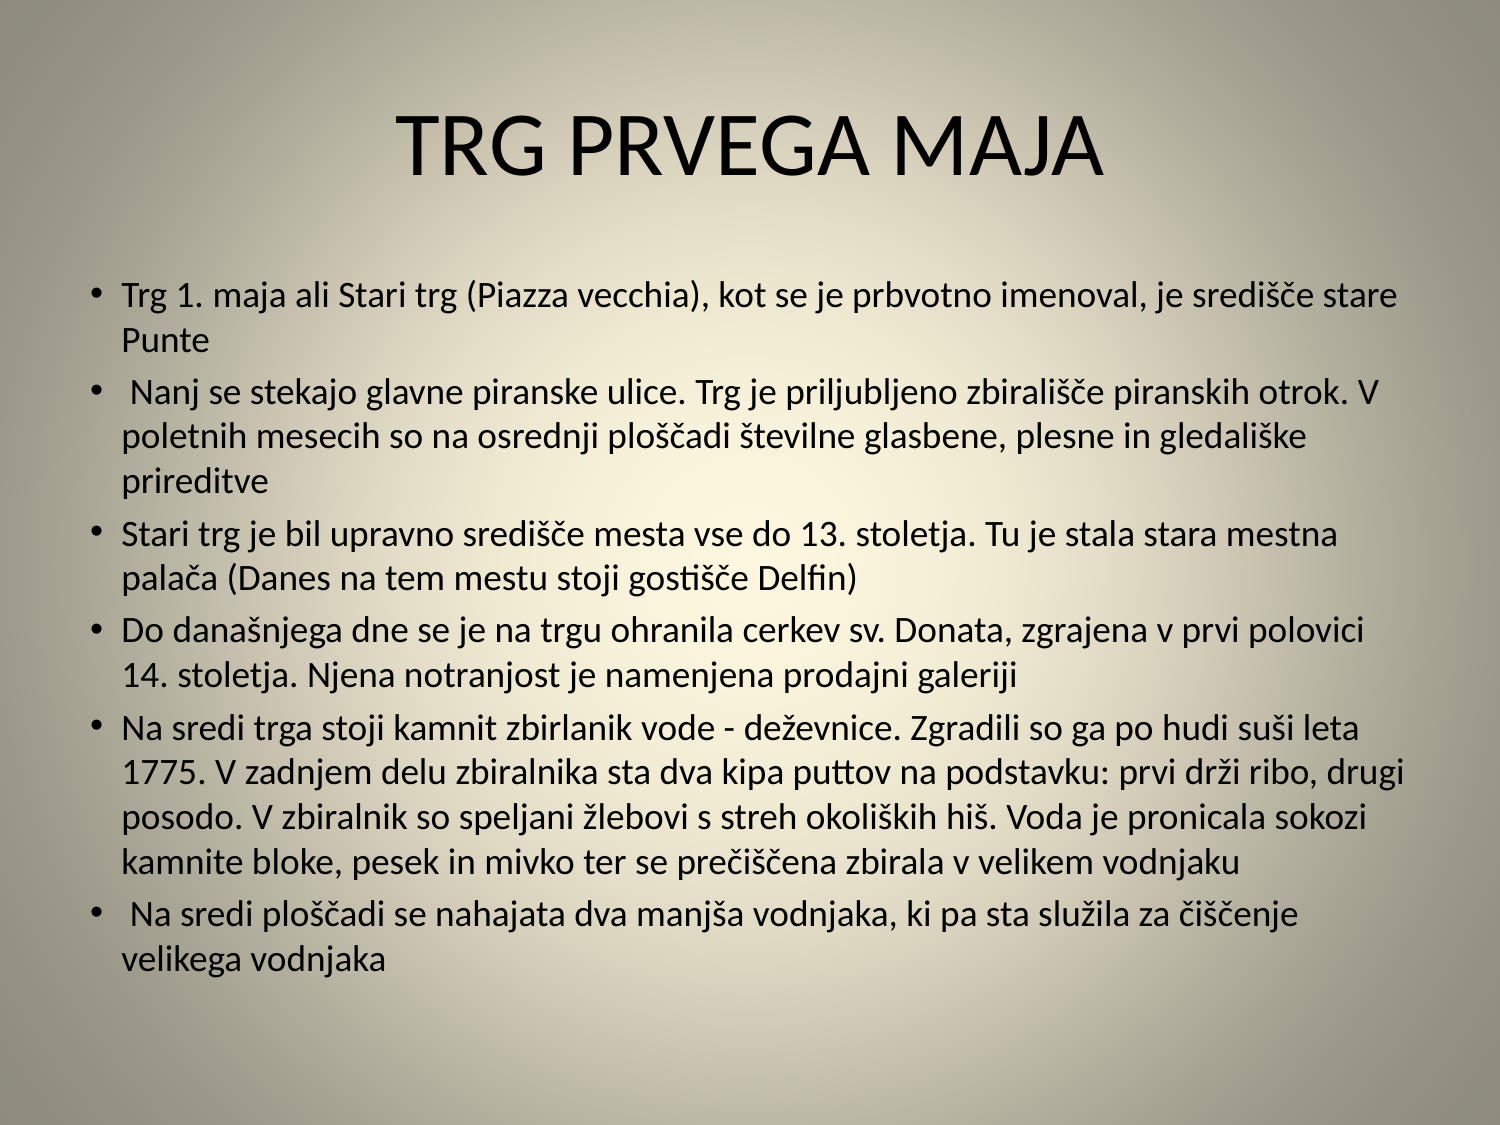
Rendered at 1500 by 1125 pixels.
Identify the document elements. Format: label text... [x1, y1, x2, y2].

title TRG PRVEGA MAJA [75, 45, 1425, 233]
list Trg 1. maja ali Stari trg (Piazza vecchia), kot se je prbvotno imenoval, je središče stare Punte Nanj se stekajo glavne piranske ulice. Trg je priljubljeno zbirališče piranskih otrok. V poletnih mesecih so na osrednji ploščadi številne glasbene, plesne in gledališke prireditve Stari trg je bil upravno središče mesta vse do 13. stoletja. Tu je stala stara mestna palača (Danes na tem mestu stoji gostišče Delfin) Do današnjega dne se je na trgu ohranila cerkev sv. Donata, zgrajena v prvi polovici 14. stoletja. Njena notranjost je namenjena prodajni galeriji Na sredi trga stoji kamnit zbirlanik vode - deževnice. Zgradili so ga po hudi suši leta 1775. V zadnjem delu zbiralnika sta dva kipa puttov na podstavku: prvi drži ribo, drugi posodo. V zbiralnik so speljani žlebovi s streh okoliških hiš. Voda je pronicala sokozi kamnite bloke, pesek in mivko ter se prečiščena zbirala v velikem vodnjaku Na sredi ploščadi se nahajata dva manjša vodnjaka, ki pa sta služila za čiščenje velikega vodnjaka [75, 262, 1425, 1005]
picture [0, 0, 1500, 1125]
